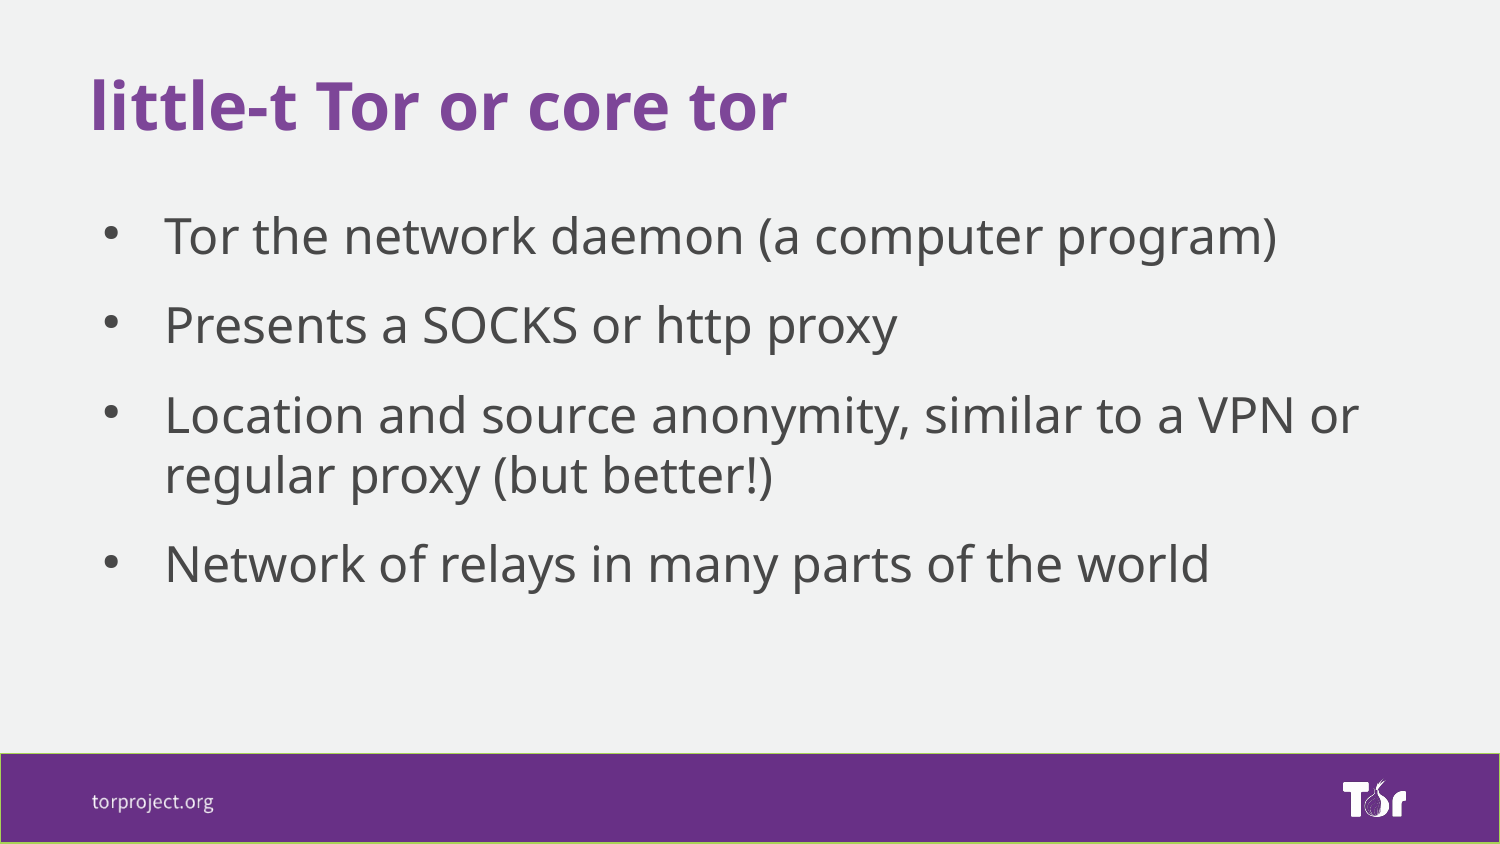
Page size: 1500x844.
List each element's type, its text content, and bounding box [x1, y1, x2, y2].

text_box little-t Tor or core tor [75, 33, 1425, 174]
picture [1343, 778, 1406, 817]
text_box Tor the network daemon (a computer program) Presents a SOCKS or http proxy Location and source anonymity, similar to a VPN or regular proxy (but better!) Network of relays in many parts of the world [75, 196, 1425, 754]
picture [75, 780, 604, 821]
